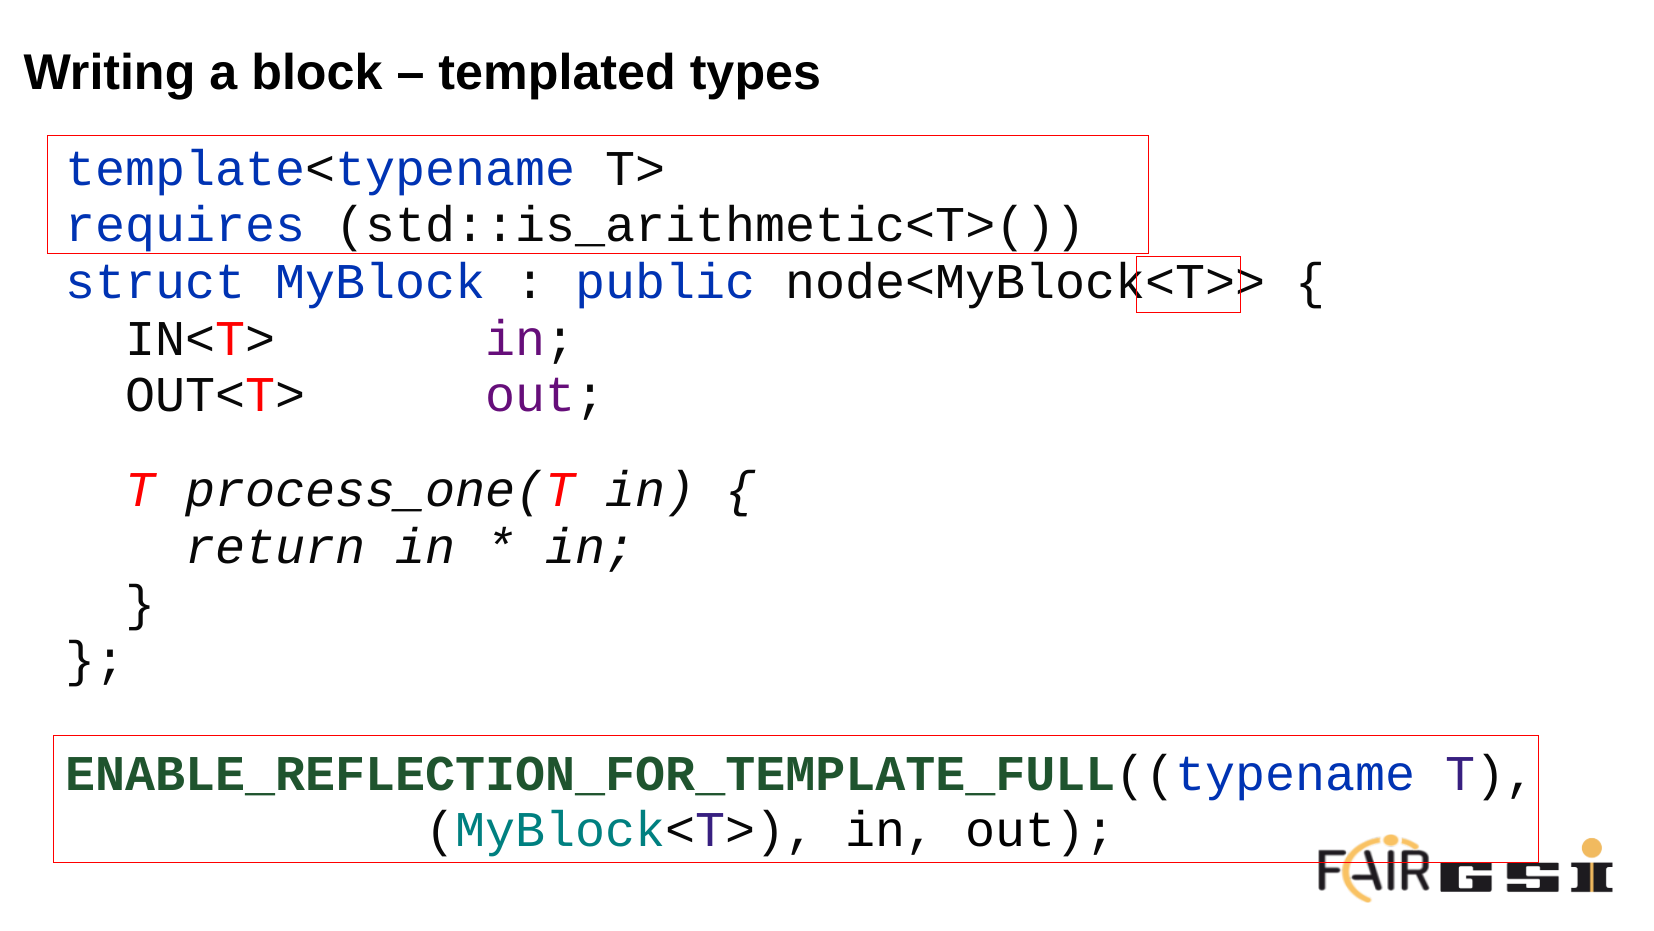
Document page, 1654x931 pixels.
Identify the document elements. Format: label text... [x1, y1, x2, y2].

title Writing a block – templated types [23, 5, 1638, 139]
picture [1439, 870, 1615, 895]
picture [1318, 870, 1430, 904]
text_box template<typename T> requires (std::is_arithmetic<T>()) struct MyBlock : public node<MyBlock<T>> { IN<T> in; OUT<T> out; T process_one(T in) { return in * in; } }; ENABLE_REFLECTION_FOR_TEMPLATE_FULL((typename T), (MyBlock<T>), in, out); [50, 135, 1654, 870]
text_box template<typename T> requires (std::is_arithmetic<T>()) struct MyBlock : public node<MyBlock<T>> { IN<T> in; OUT<T> out; T process_one(T in) { return in * in; } }; ENABLE_REFLECTION_FOR_TEMPLATE_FULL((typename T), (MyBlock<T>), in, out); [50, 136, 1148, 253]
